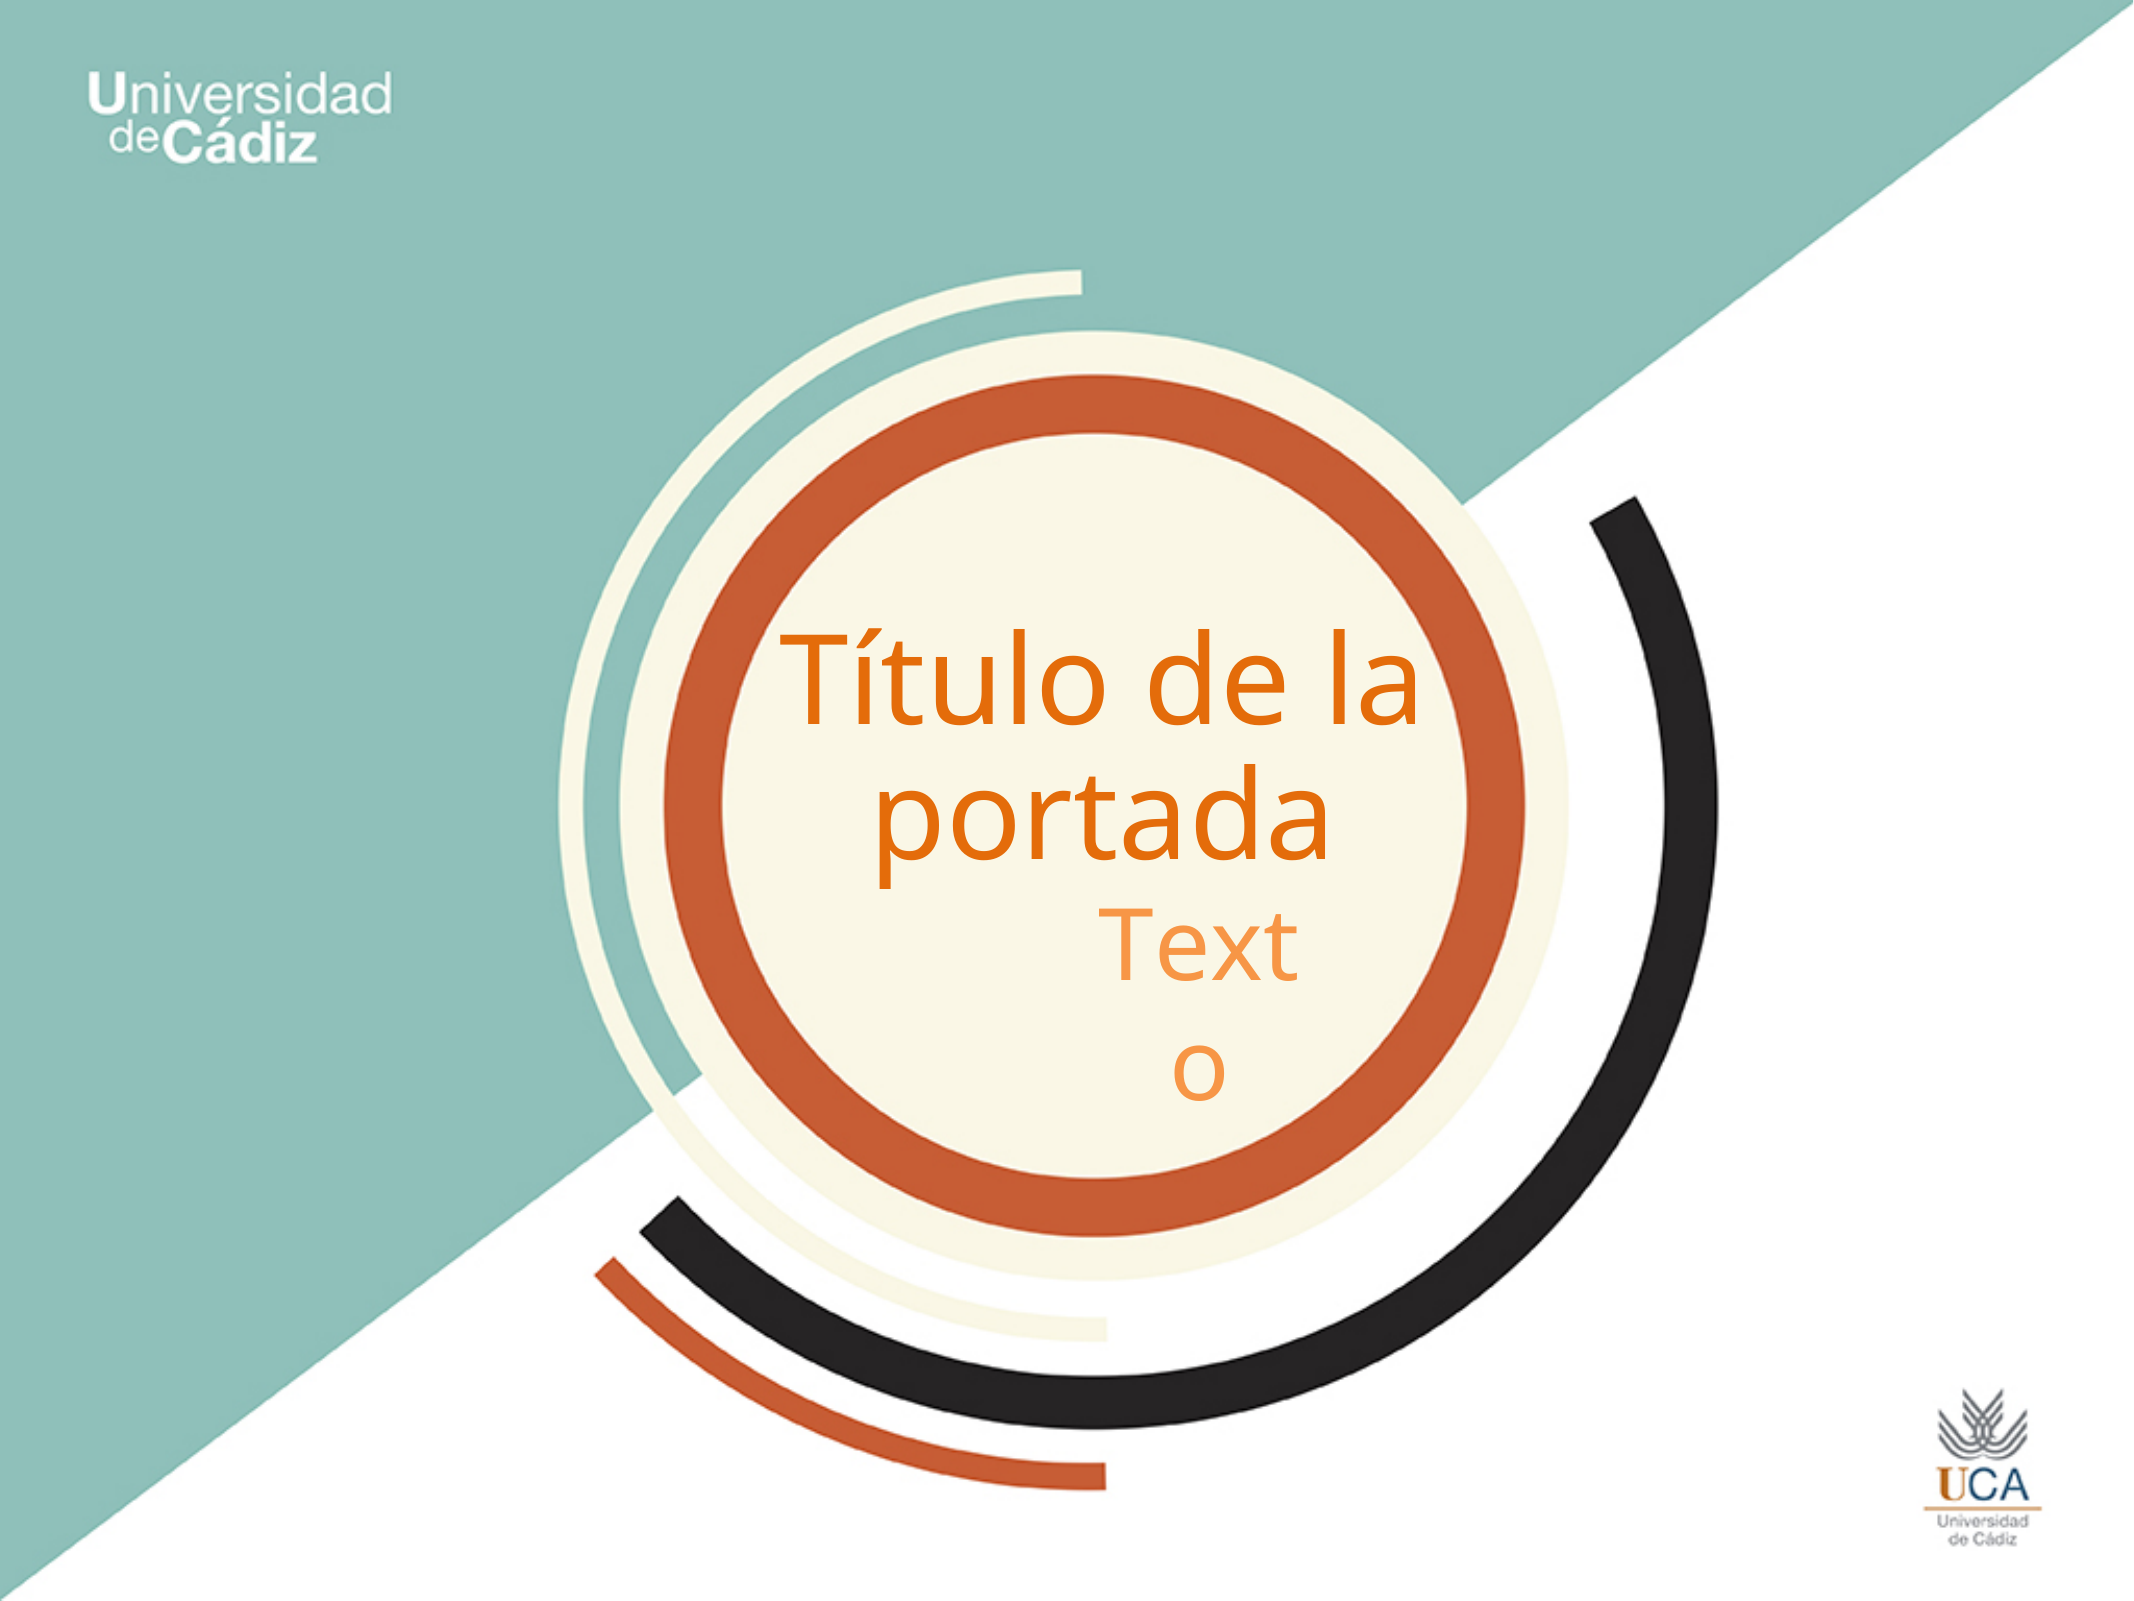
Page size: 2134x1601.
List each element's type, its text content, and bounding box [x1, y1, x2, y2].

picture [0, 0, 2134, 1601]
text_box Título de la portada [735, 576, 1471, 926]
text_box Texto [1081, 872, 1318, 1007]
